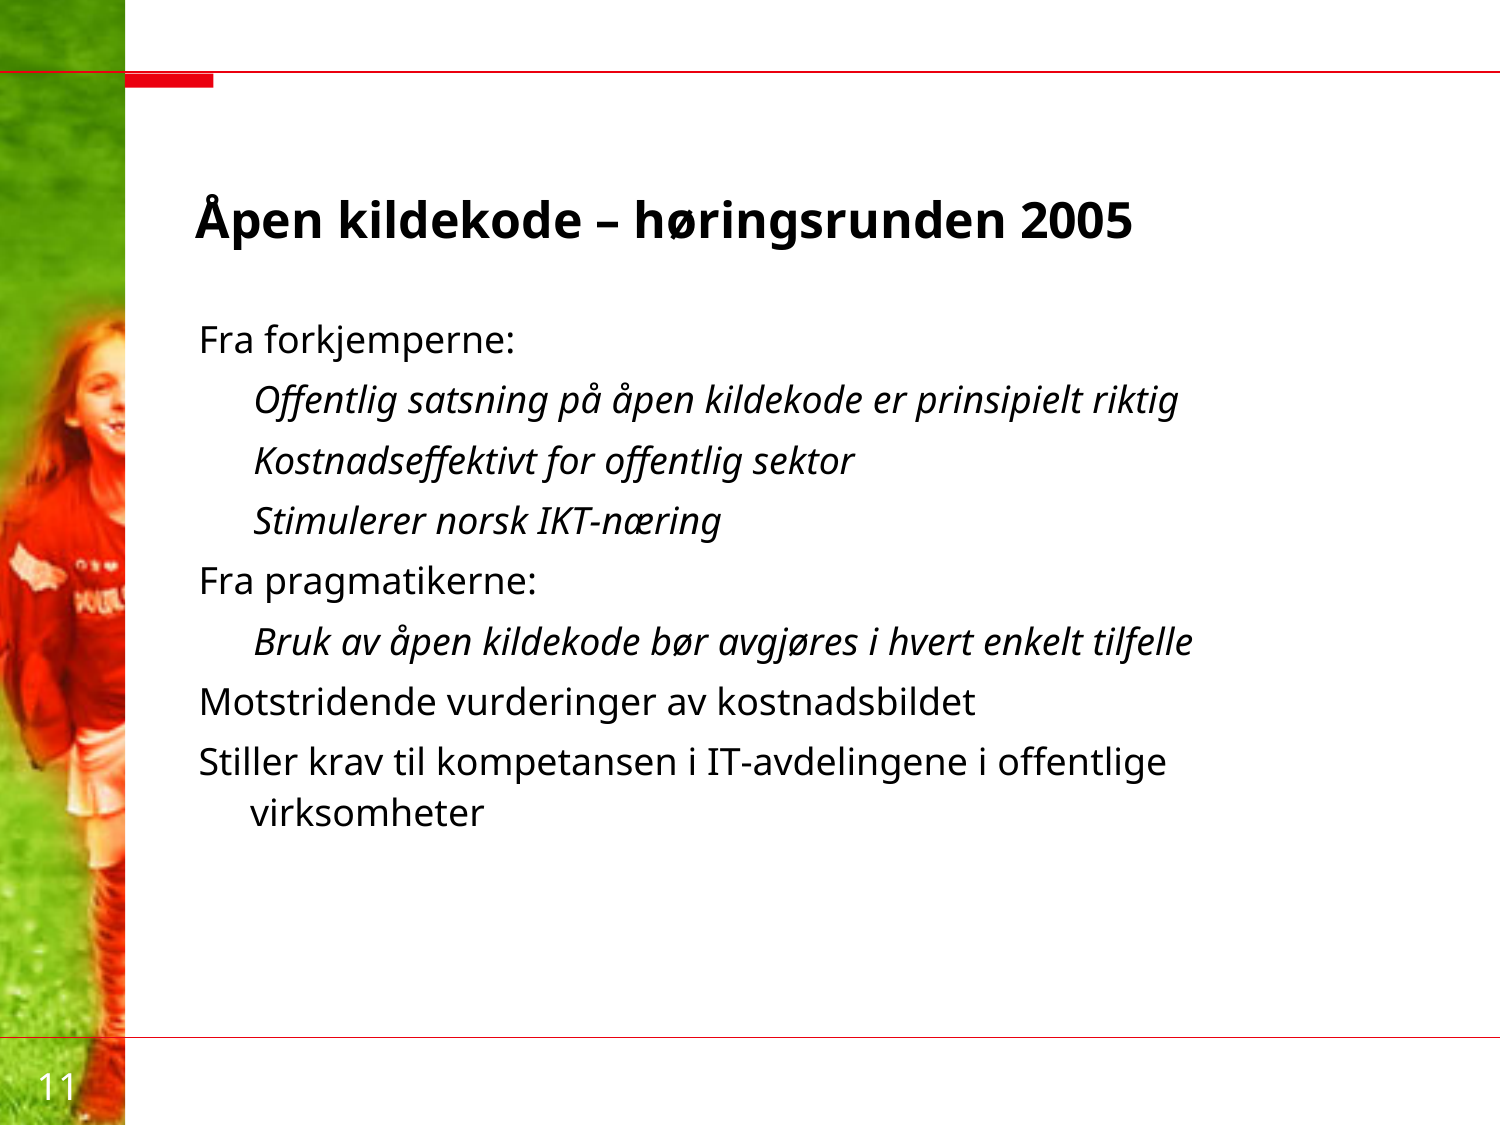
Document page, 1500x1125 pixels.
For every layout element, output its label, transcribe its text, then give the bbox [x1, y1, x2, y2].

picture [0, 0, 126, 71]
picture [0, 73, 126, 1037]
picture [0, 1038, 126, 1125]
list Fra forkjemperne: Offentlig satsning på åpen kildekode er prinsipielt riktig Kostnadseffektivt for offentlig sektor Stimulerer norsk IKT-næring Fra pragmatikerne: Bruk av åpen kildekode bør avgjøres i hvert enkelt tilfelle Motstridende vurderinger av kostnadsbildet Stiller krav til kompetansen i IT-avdelingene i offentlige virksomheter [183, 305, 1251, 981]
title Åpen kildekode – høringsrunden 2005 [180, 151, 1246, 287]
